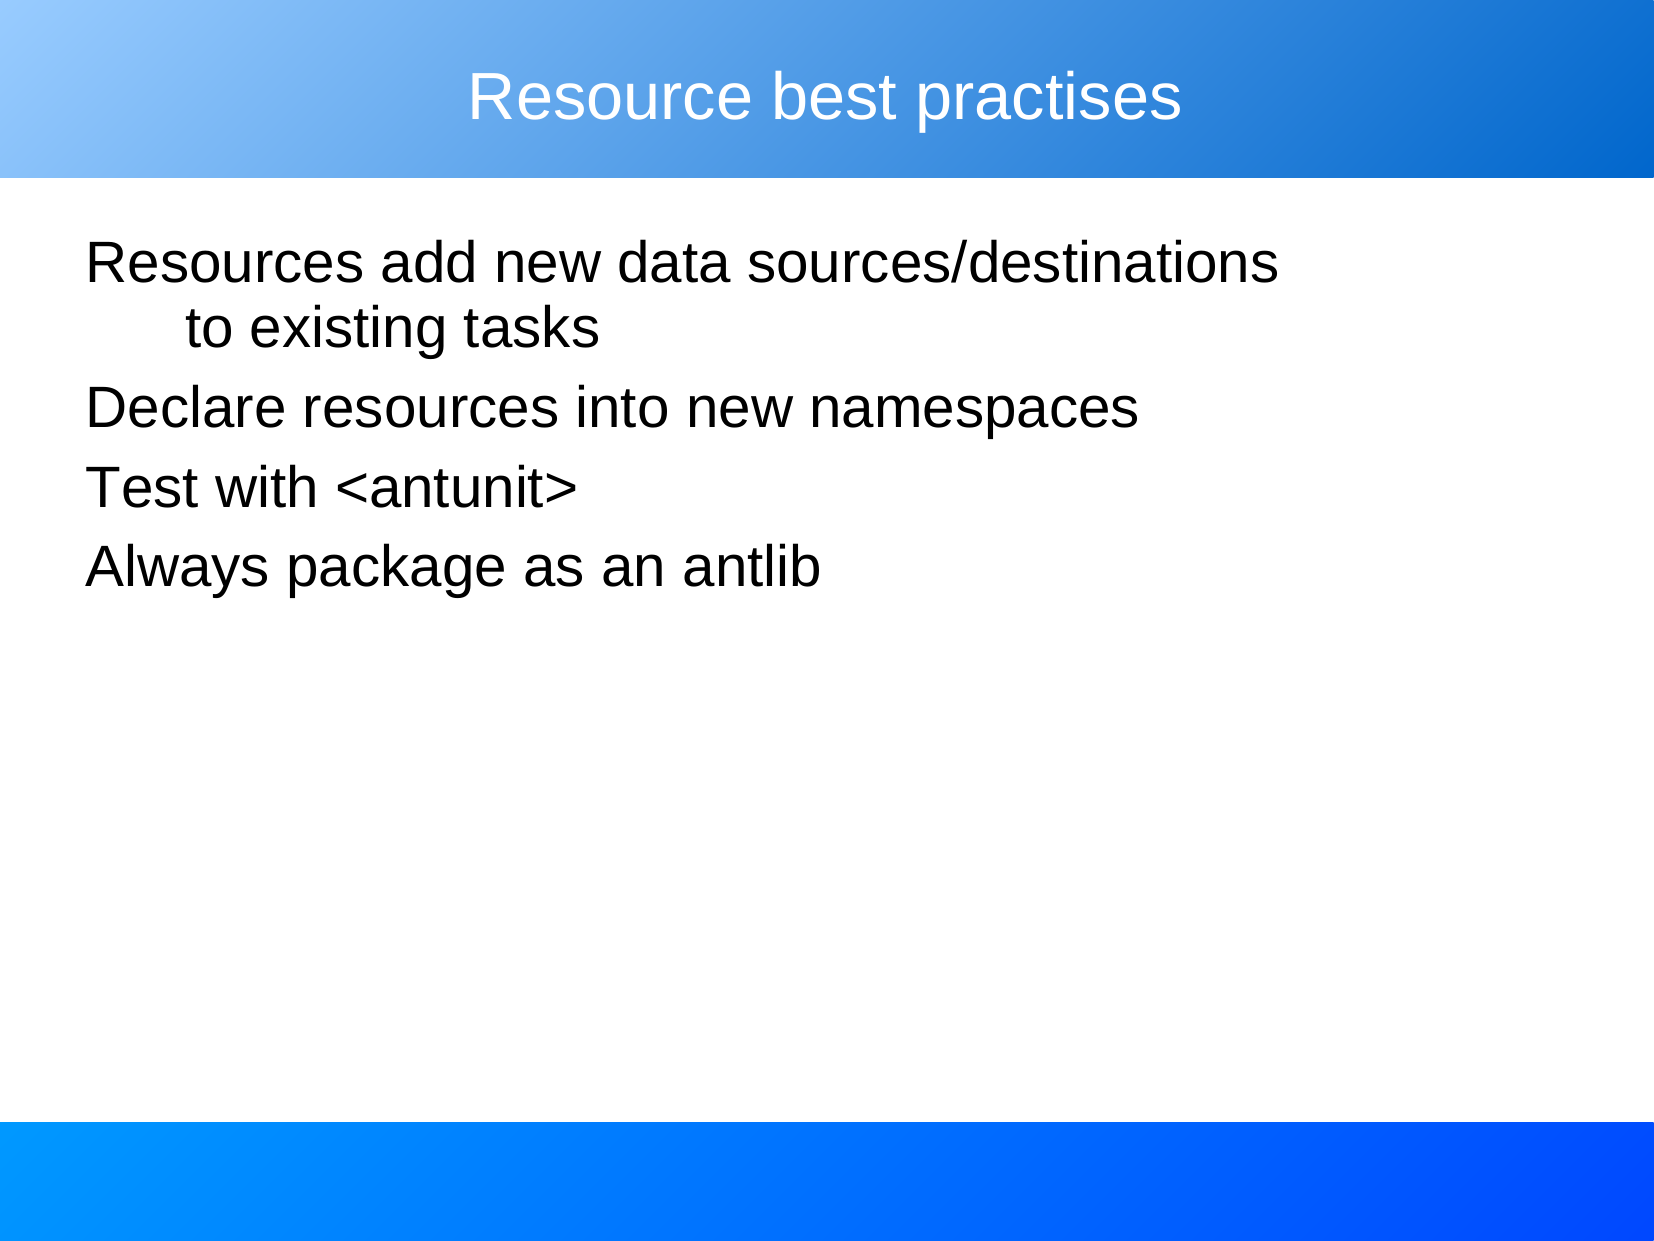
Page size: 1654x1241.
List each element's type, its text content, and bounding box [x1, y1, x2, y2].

title Resource best practises [162, 59, 1489, 148]
list Resources add new data sources/destinations to existing tasks Declare resources into new namespaces Test with <antunit> Always package as an antlib [60, 230, 1300, 1093]
